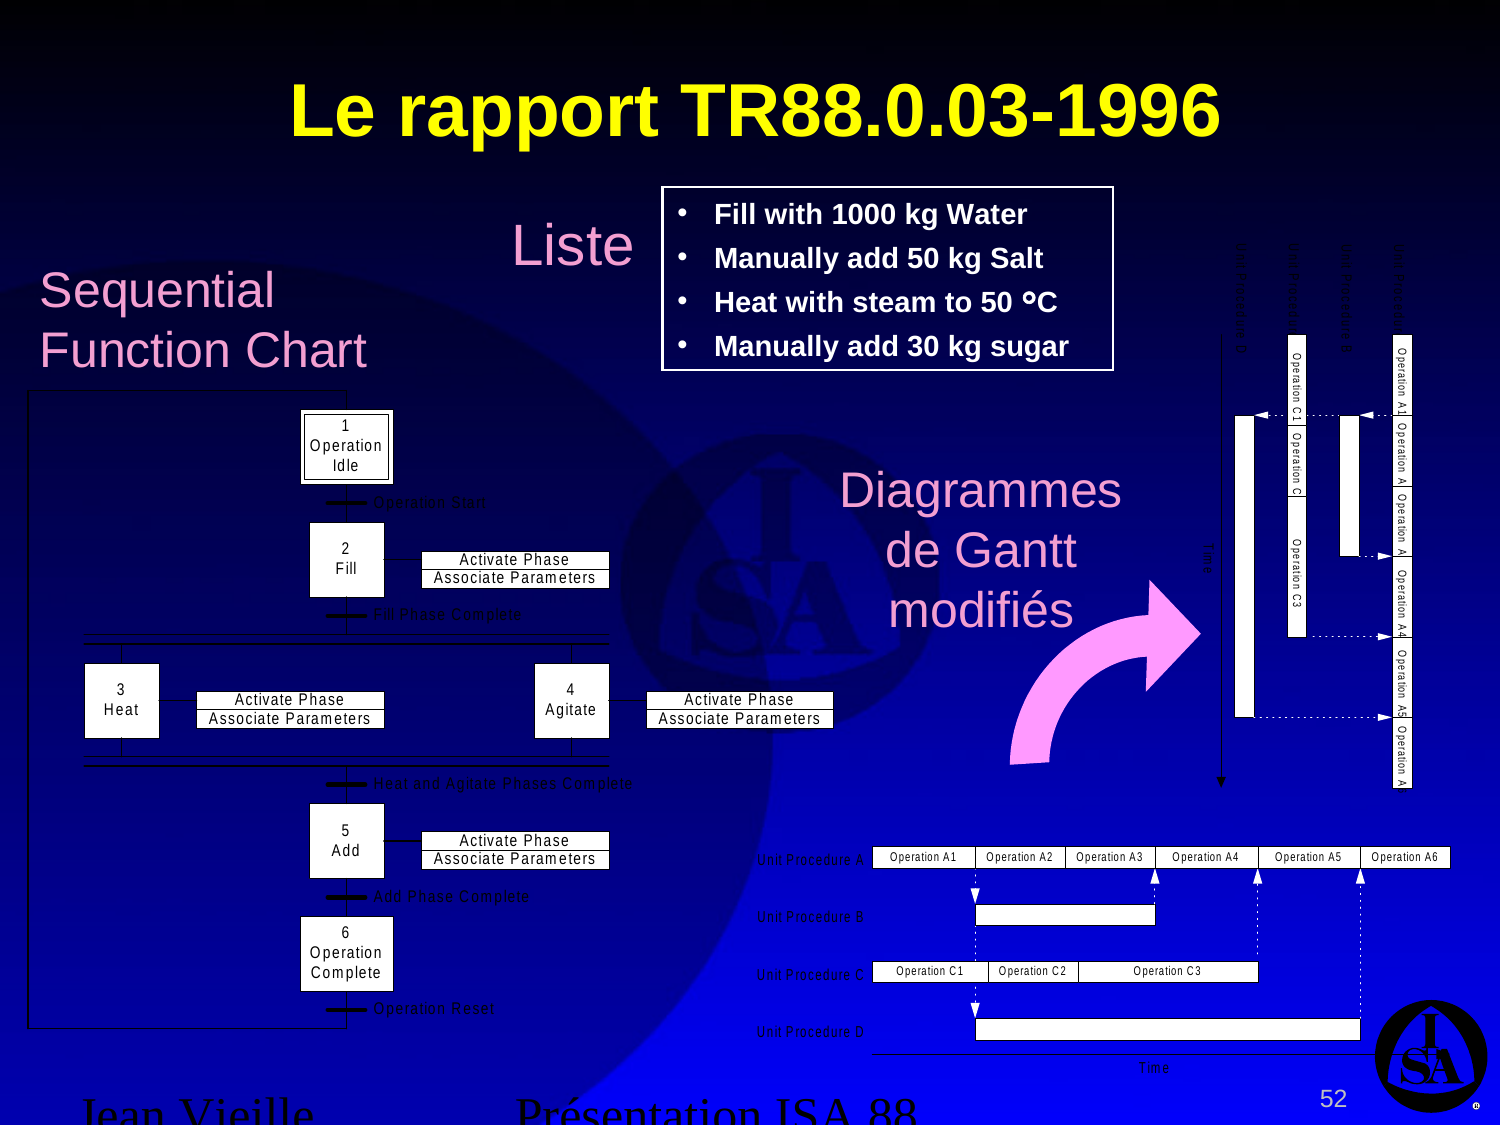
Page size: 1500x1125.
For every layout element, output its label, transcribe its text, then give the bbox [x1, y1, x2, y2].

picture [298, 1110, 308, 1118]
picture [828, 1121, 843, 1125]
picture [565, 1110, 575, 1118]
text_box [1009, 579, 1201, 765]
picture [607, 1110, 617, 1118]
picture [524, 1101, 535, 1117]
picture [830, 1103, 841, 1118]
picture [898, 1116, 911, 1125]
picture [874, 1101, 885, 1114]
picture [148, 1111, 157, 1125]
text_box Fill with 1000 kg Water Manually add 50 kg Salt Heat with steam to 50 C Manually add 30 kg sugar [662, 187, 1113, 370]
picture [124, 1120, 133, 1125]
picture [873, 1116, 886, 1125]
title Le rapport TR88.0.03-1996 [75, 12, 1438, 201]
picture [745, 1111, 754, 1125]
picture [0, 0, 1500, 1125]
chart [1175, 212, 1463, 803]
picture [631, 1111, 640, 1125]
picture [668, 1120, 677, 1125]
picture [899, 1101, 910, 1114]
text_box Liste [449, 200, 650, 276]
chart [24, 387, 1453, 1088]
text_box Sequential Function Chart [24, 249, 463, 300]
picture [234, 1110, 244, 1118]
picture [102, 1110, 112, 1118]
text_box Diagrammes de Gantt modifiés [818, 449, 1144, 550]
picture [718, 1110, 731, 1125]
